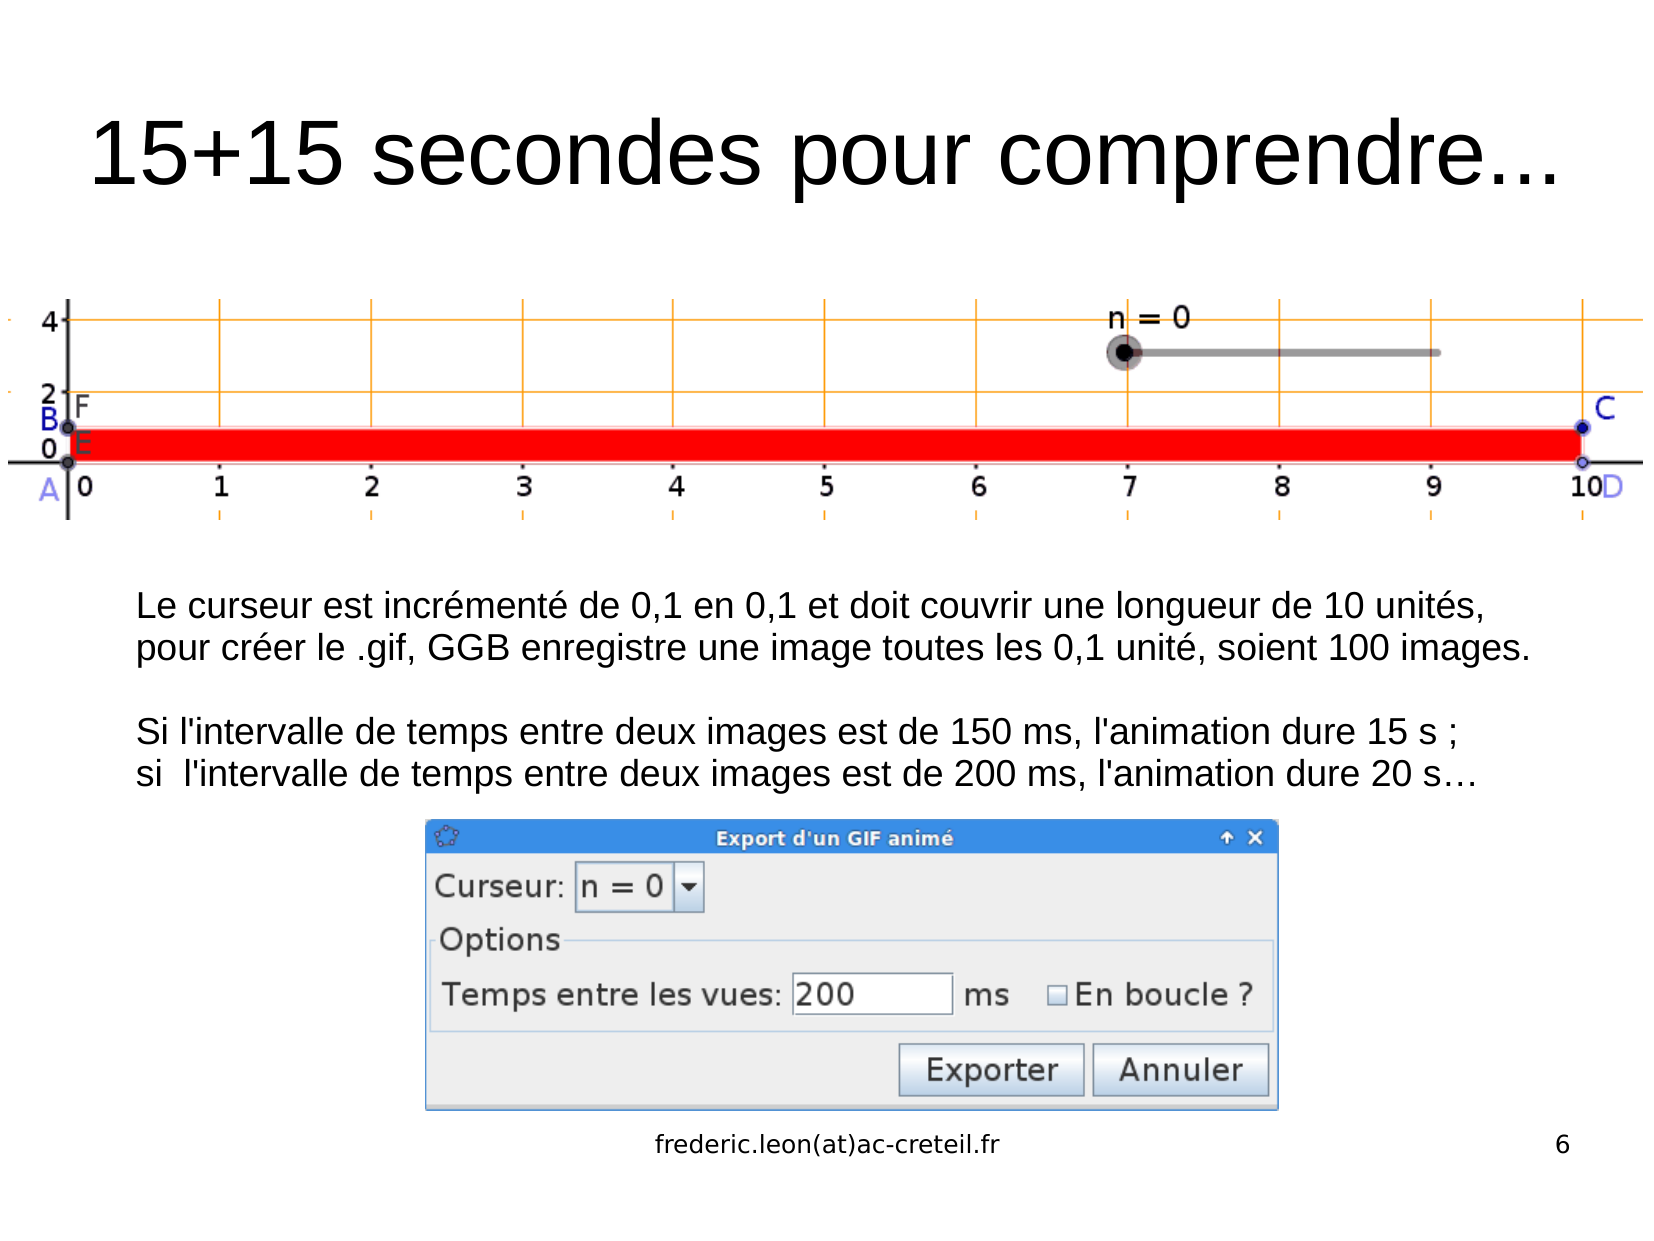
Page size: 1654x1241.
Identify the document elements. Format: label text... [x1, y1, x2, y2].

picture [8, 299, 1643, 520]
picture [425, 819, 1279, 1111]
text_box Le curseur est incrémenté de 0,1 en 0,1 et doit couvrir une longueur de 10 unités, pour créer le .gif, GGB enregistre une image toutes les 0,1 unité, soient 100 images. Si l'intervalle de temps entre deux images est de 150 ms, l'animation dure 15 s ; si l'intervalle de temps entre deux images est de 200 ms, l'animation dure 20 s… [121, 577, 1548, 886]
title 15+15 secondes pour comprendre... [82, 49, 1571, 257]
